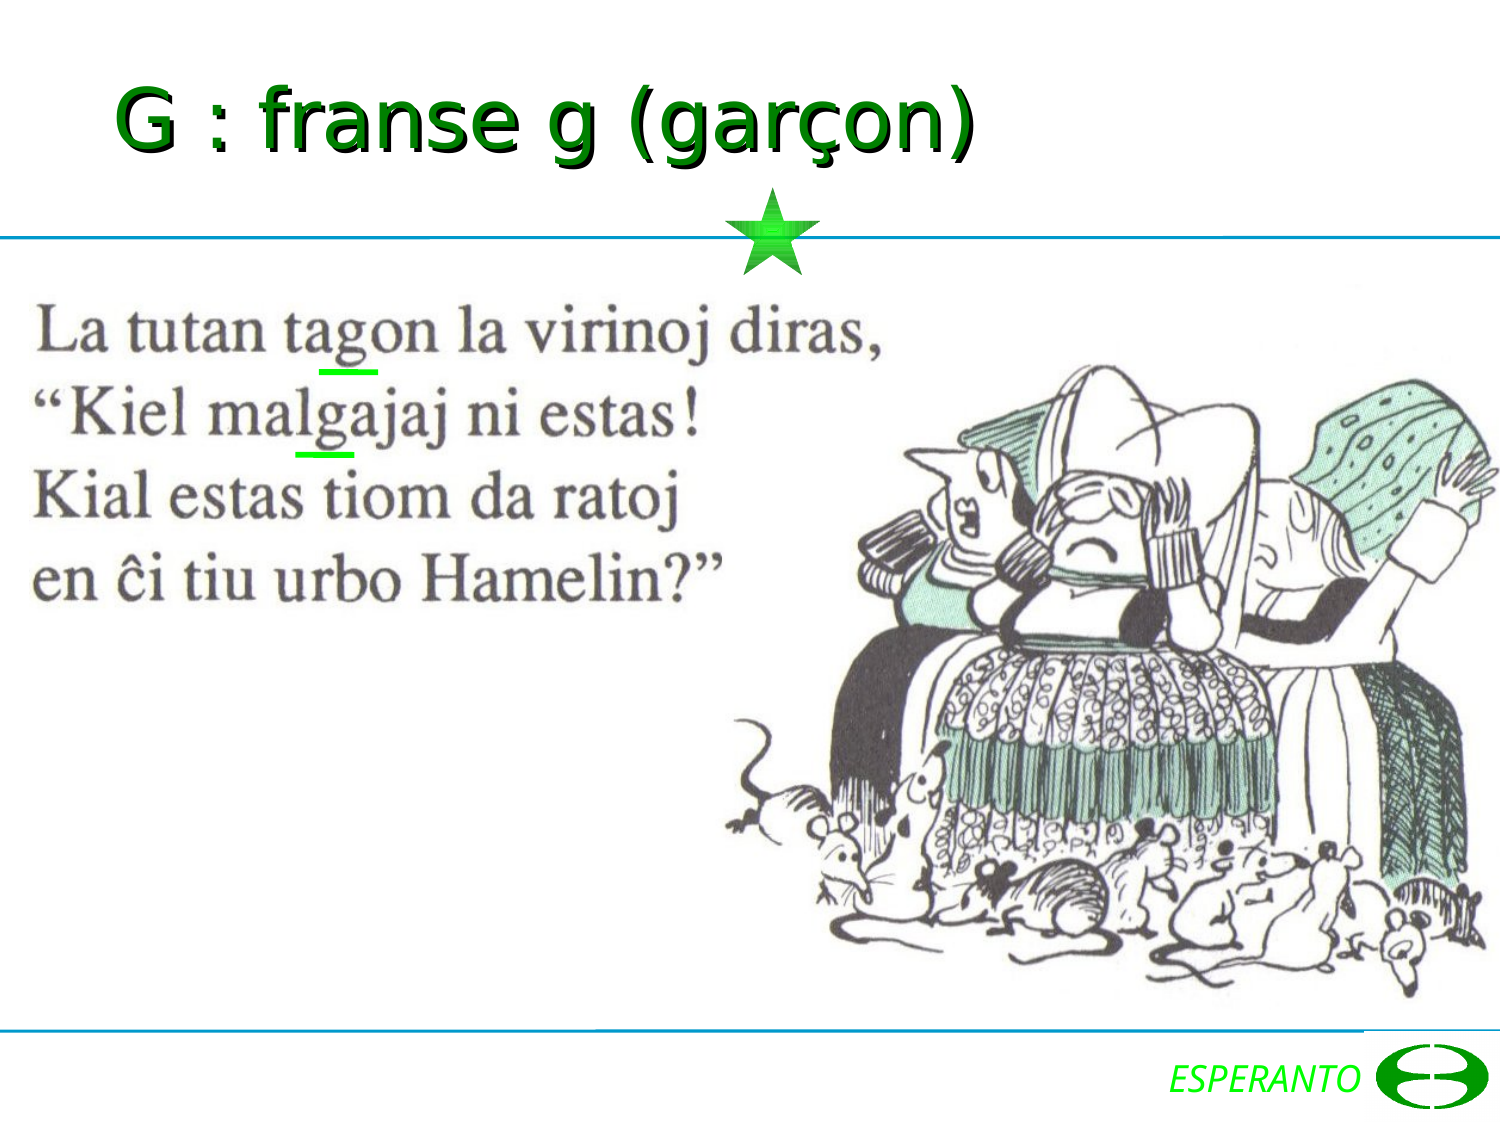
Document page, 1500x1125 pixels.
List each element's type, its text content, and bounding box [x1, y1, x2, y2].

picture [1364, 1032, 1500, 1122]
title G : franse g (garçon) [112, 5, 1448, 245]
picture [29, 284, 1500, 1015]
